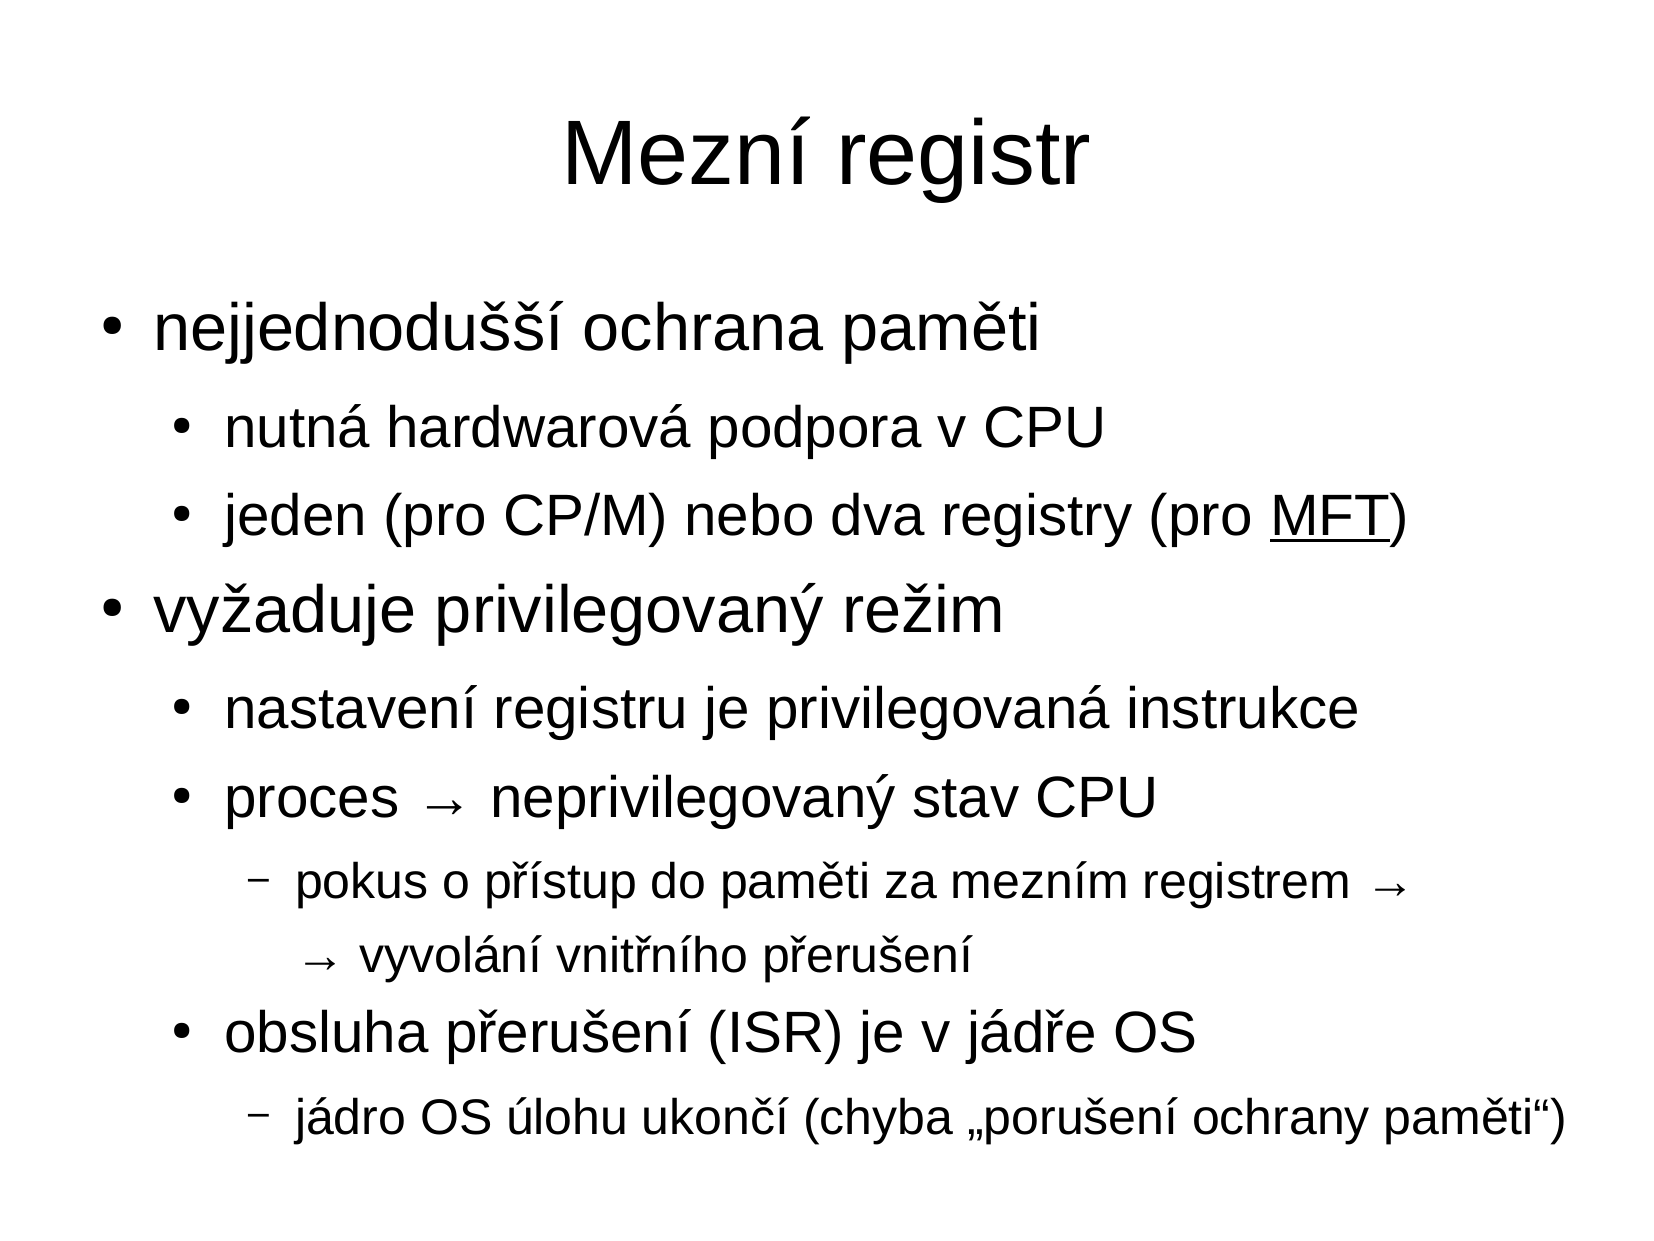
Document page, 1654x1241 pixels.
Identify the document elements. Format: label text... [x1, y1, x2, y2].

title Mezní registr [82, 56, 1571, 250]
list nejjednodušší ochrana paměti nutná hardwarová podpora v CPU jeden (pro CP/M) nebo dva registry (pro MFT) vyžaduje privilegovaný režim nastavení registru je privilegovaná instrukce proces → neprivilegovaný stav CPU pokus o přístup do paměti za mezním registrem → → vyvolání vnitřního přerušení obsluha přerušení (ISR) je v jádře OS jádro OS úlohu ukončí (chyba „porušení ochrany paměti“) [82, 290, 1571, 1144]
